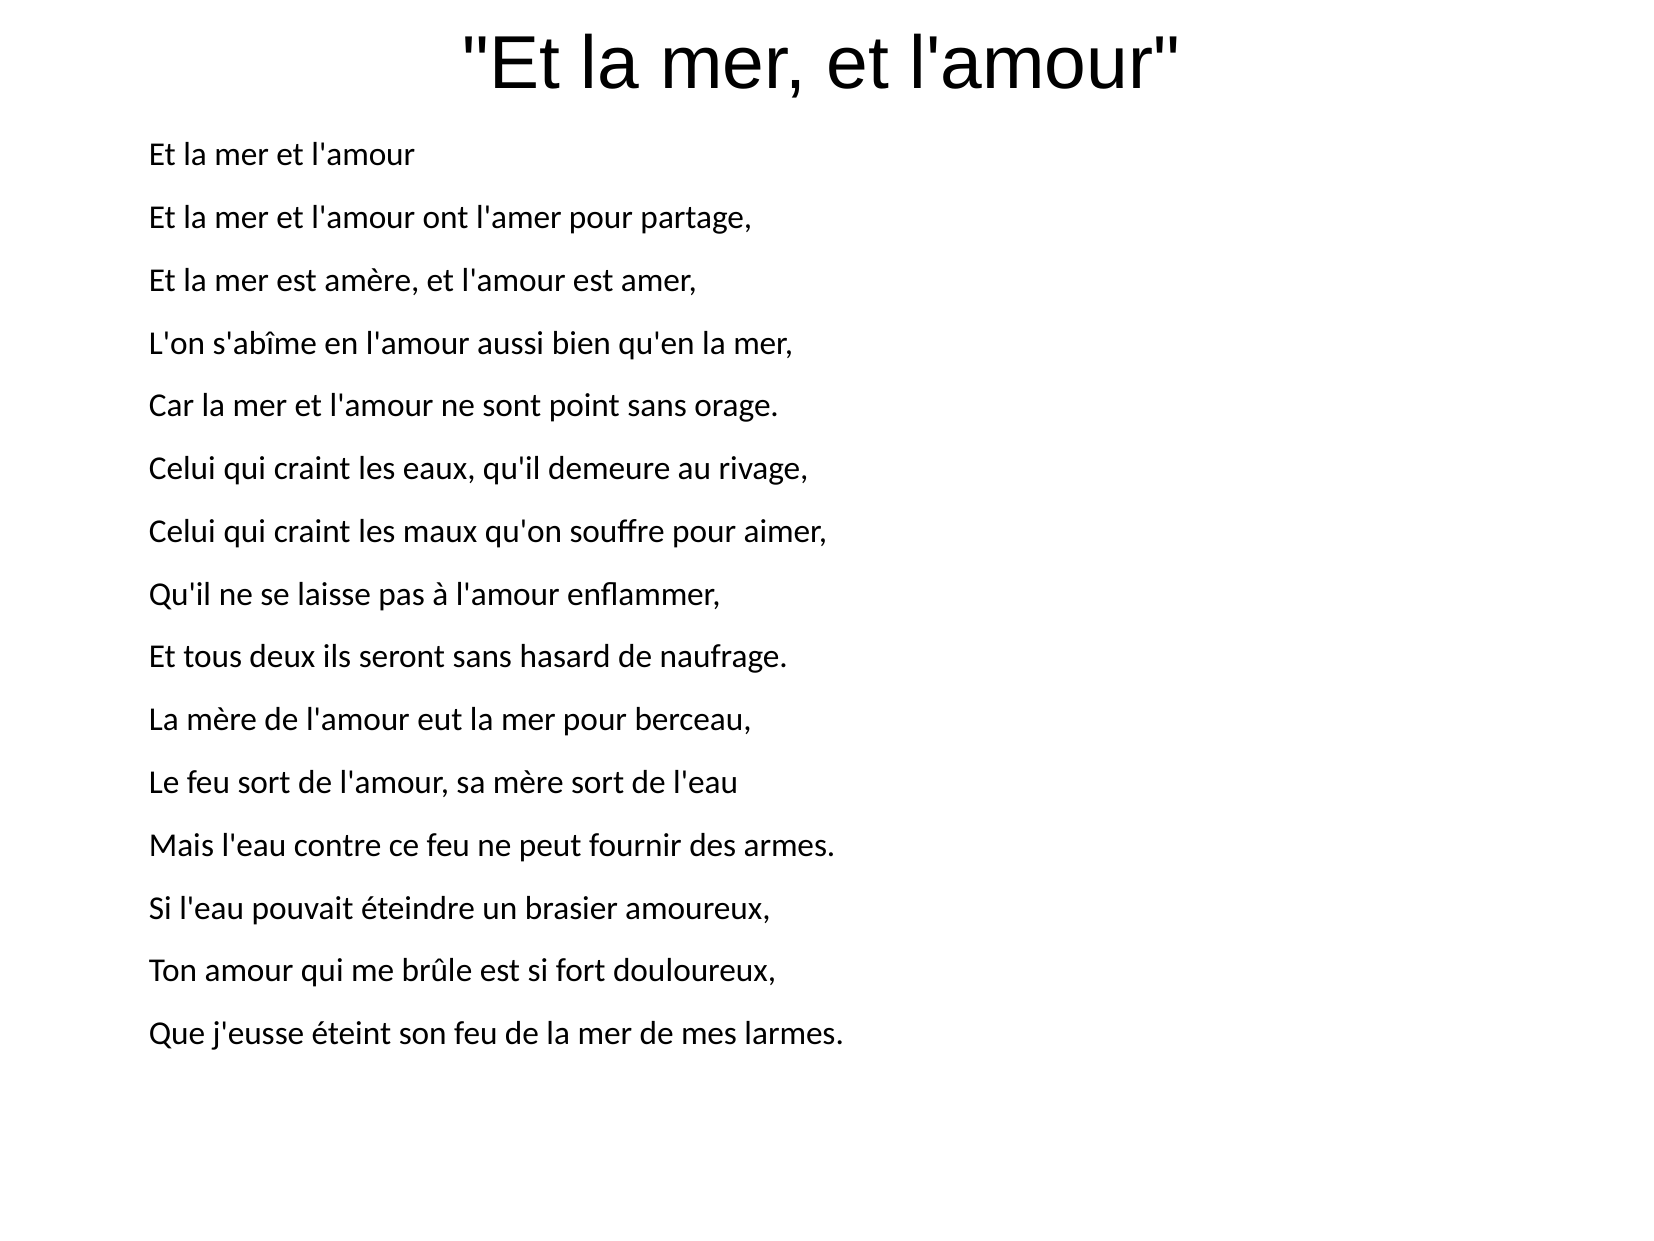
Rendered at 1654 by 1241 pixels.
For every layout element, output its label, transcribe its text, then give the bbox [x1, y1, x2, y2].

list Et la mer et l'amour Et la mer et l'amour ont l'amer pour partage, Et la mer est amère, et l'amour est amer, L'on s'abîme en l'amour aussi bien qu'en la mer, Car la mer et l'amour ne sont point sans orage. Celui qui craint les eaux, qu'il demeure au rivage, Celui qui craint les maux qu'on souffre pour aimer, Qu'il ne se laisse pas à l'amour enflammer, Et tous deux ils seront sans hasard de naufrage. La mère de l'amour eut la mer pour berceau, Le feu sort de l'amour, sa mère sort de l'eau Mais l'eau contre ce feu ne peut fournir des armes. Si l'eau pouvait éteindre un brasier amoureux, Ton amour qui me brûle est si fort douloureux, Que j'eusse éteint son feu de la mer de mes larmes. [78, 140, 1567, 1241]
title "Et la mer, et l'amour" [80, 0, 1563, 140]
